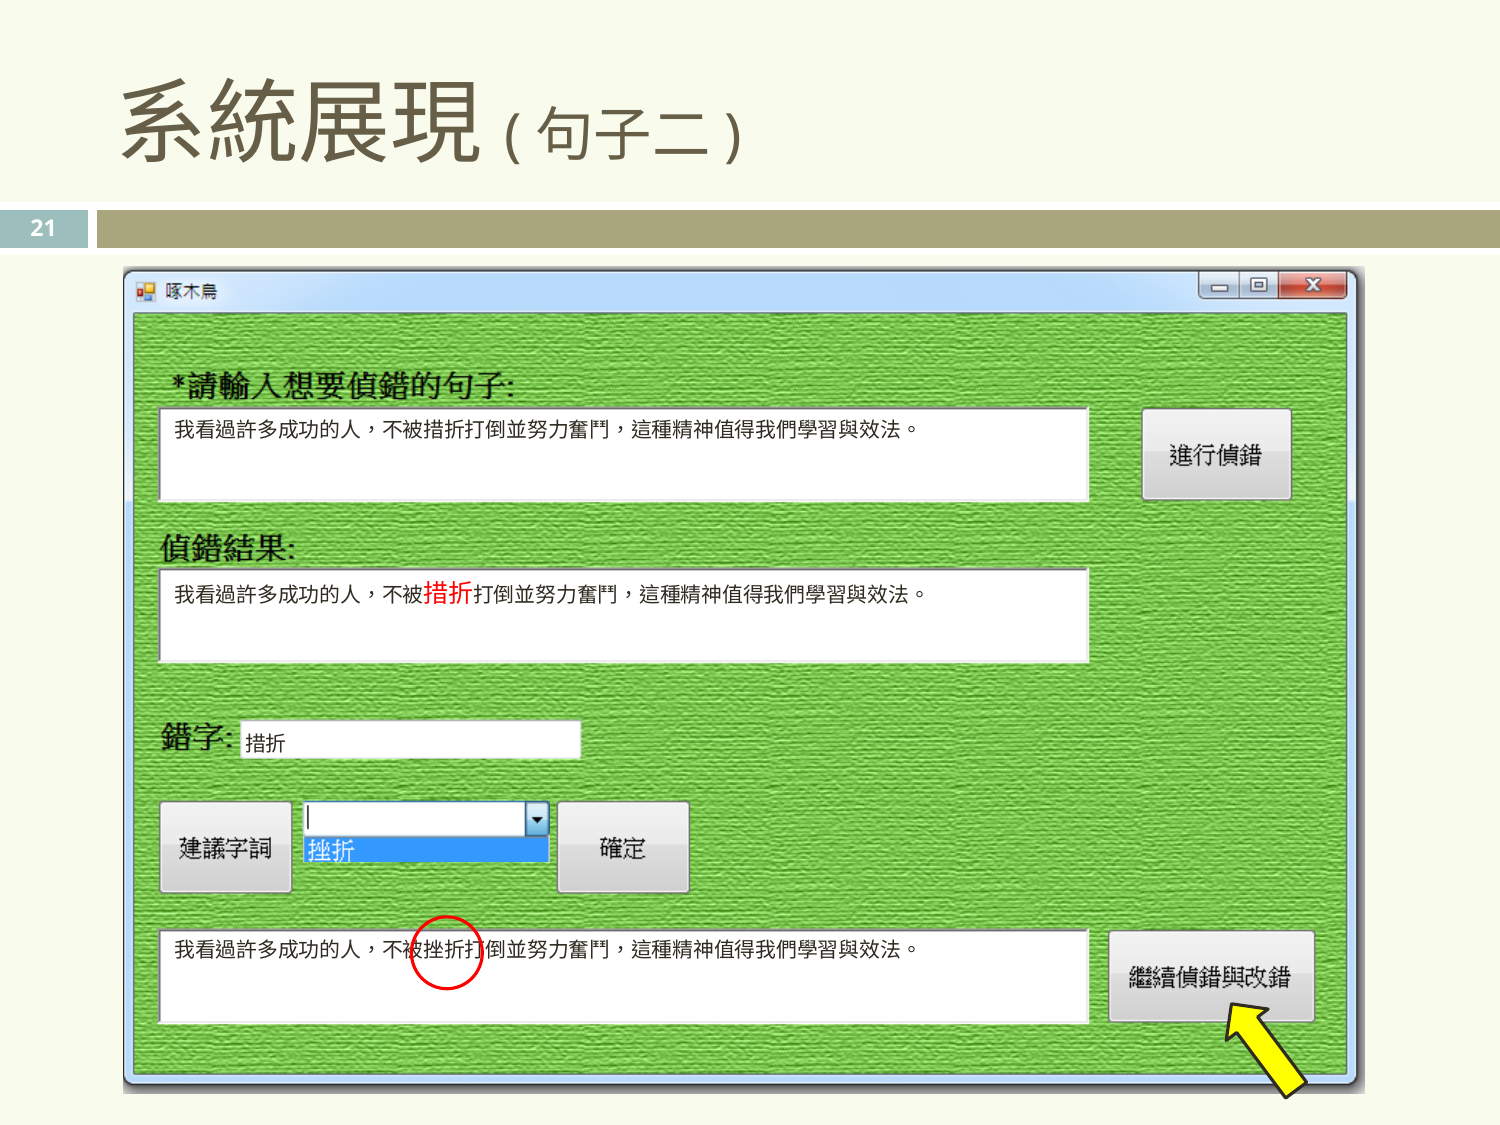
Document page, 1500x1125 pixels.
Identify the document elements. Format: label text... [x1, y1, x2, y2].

text_box 措折 [230, 722, 303, 764]
text_box 我看過許多成功的人，不被挫折打倒並努力奮鬥，這種精神值得我們學習與效法。 [414, 929, 480, 987]
picture [123, 266, 1365, 1095]
text_box 我看過許多成功的人，不被措折打倒並努力奮鬥，這種精神值得我們學習與效法。 [159, 408, 1093, 450]
text_box 21 [0, 208, 88, 249]
text_box 我看過許多成功的人，不被挫折打倒並努力奮鬥，這種精神值得我們學習與效法。 [159, 929, 948, 1016]
title 系統展現(句子二) [100, 37, 1438, 201]
text_box 我看過許多成功的人，不被措折打倒並努力奮鬥，這種精神值得我們學習與效法。 [159, 570, 1093, 639]
text_box [1226, 1003, 1307, 1099]
